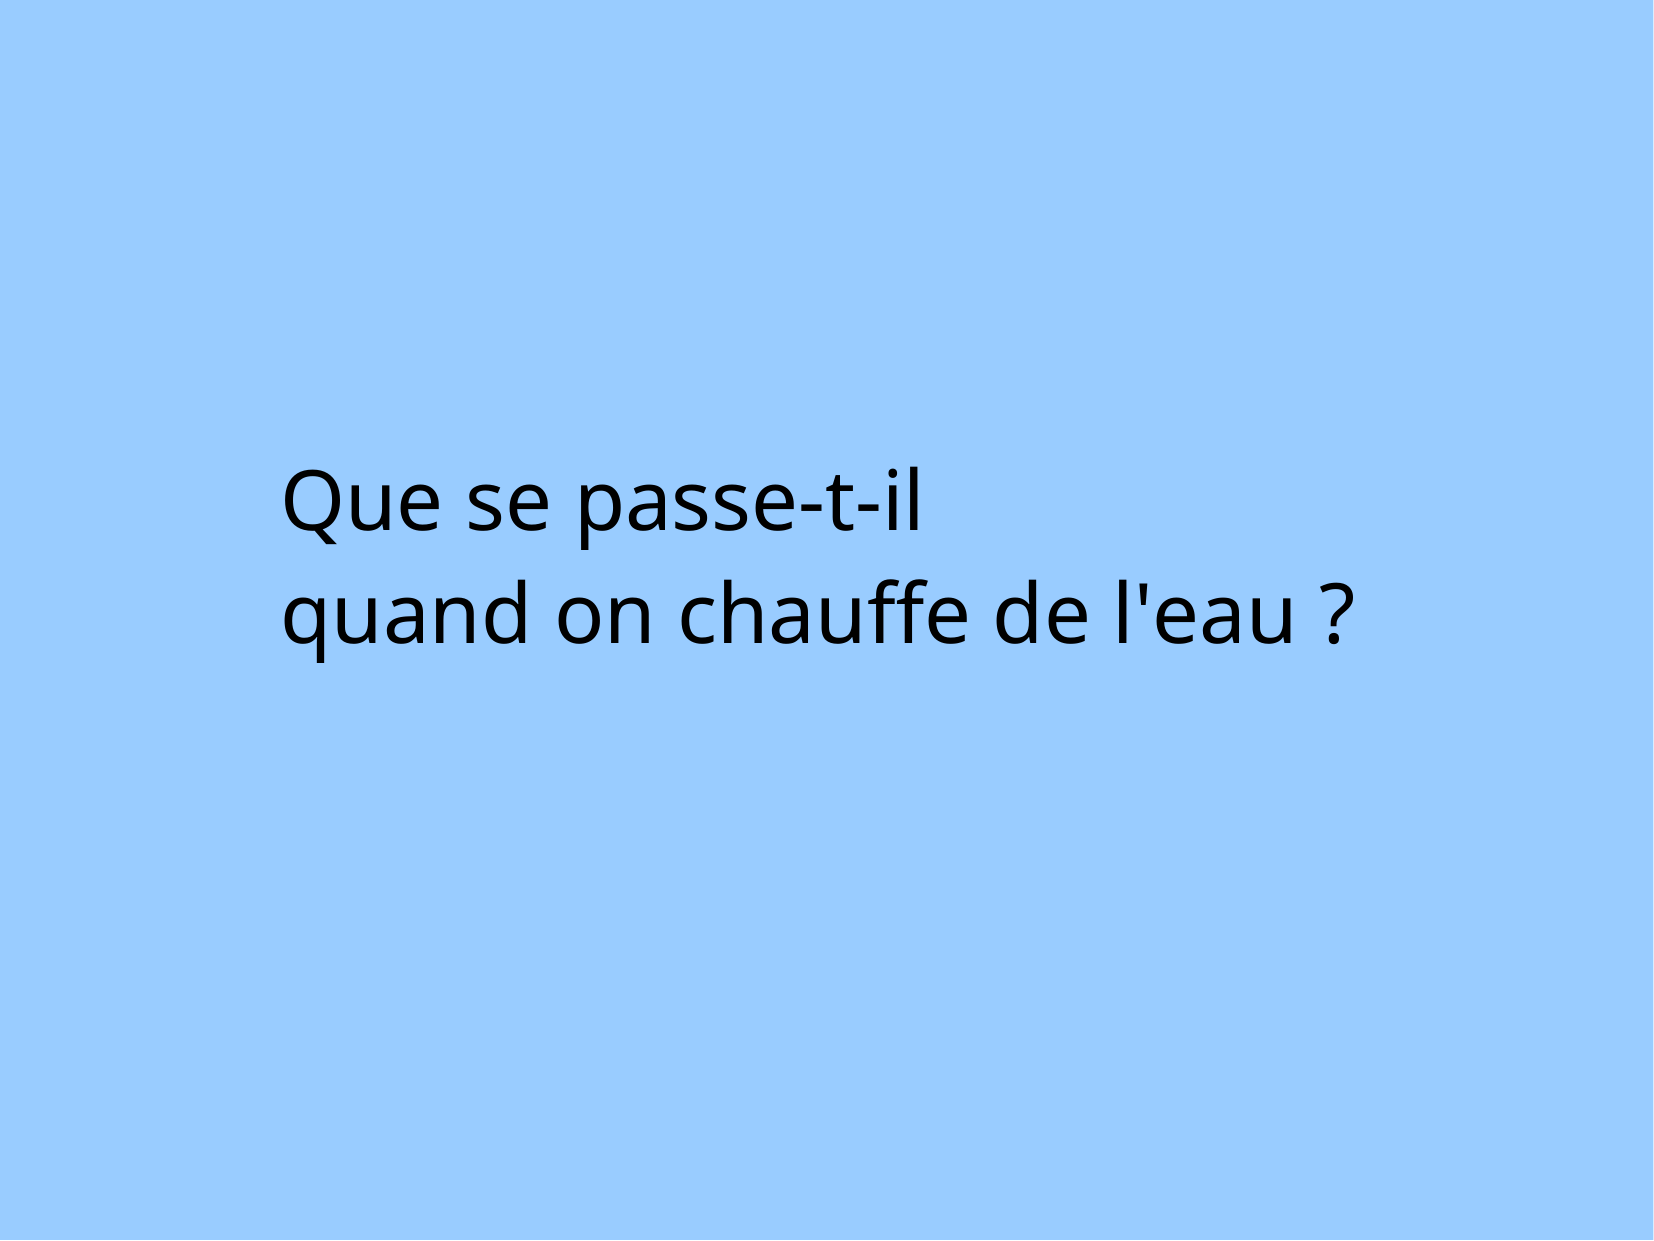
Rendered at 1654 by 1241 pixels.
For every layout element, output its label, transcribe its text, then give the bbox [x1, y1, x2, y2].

text_box Que se passe-t-il quand on chauffe de l'eau ? [265, 433, 1456, 643]
